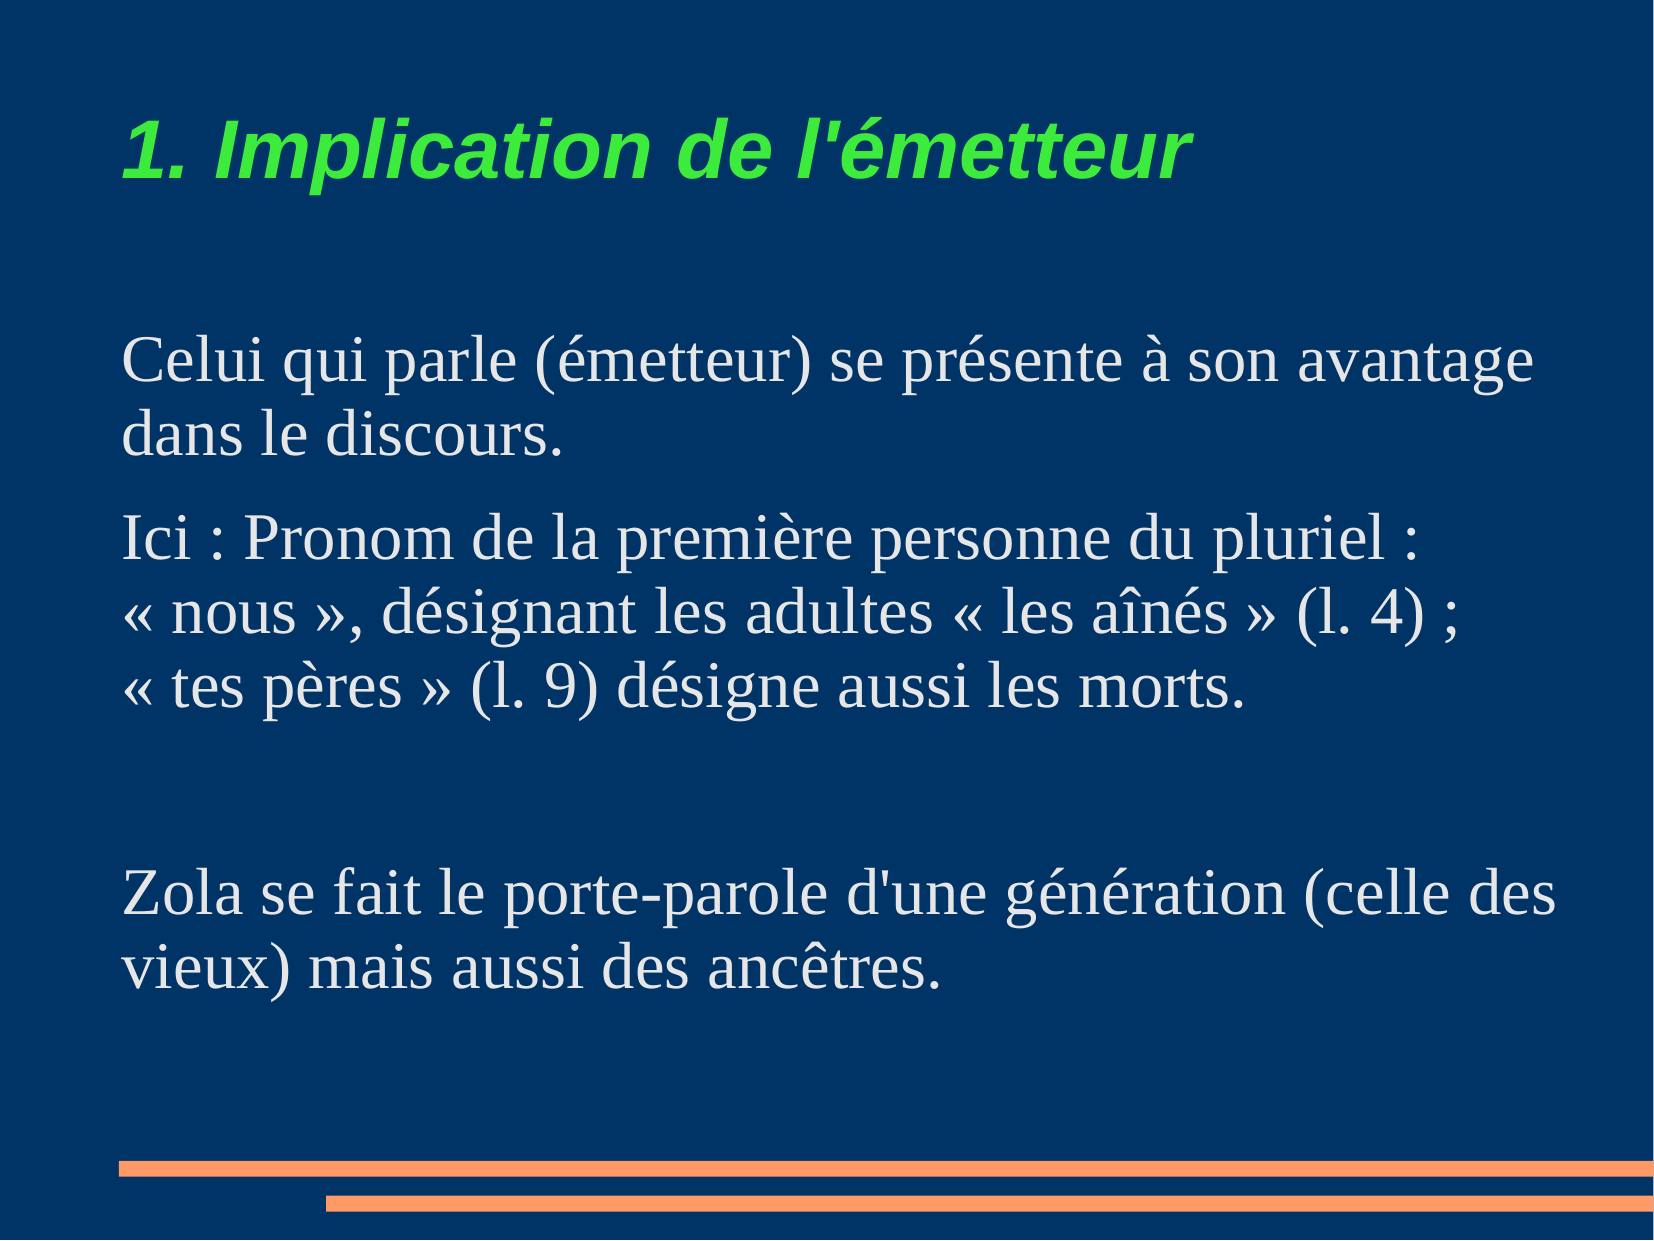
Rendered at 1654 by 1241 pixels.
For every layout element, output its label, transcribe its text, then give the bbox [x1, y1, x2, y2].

title 1. Implication de l'émetteur [121, 53, 1534, 246]
list Celui qui parle (émetteur) se présente à son avantage dans le discours. Ici : Pronom de la première personne du pluriel : « nous », désignant les adultes « les aînés » (l. 4) ; « tes pères » (l. 9) désigne aussi les morts. Zola se fait le porte-parole d'une génération (celle des vieux) mais aussi des ancêtres. [121, 322, 1561, 1118]
